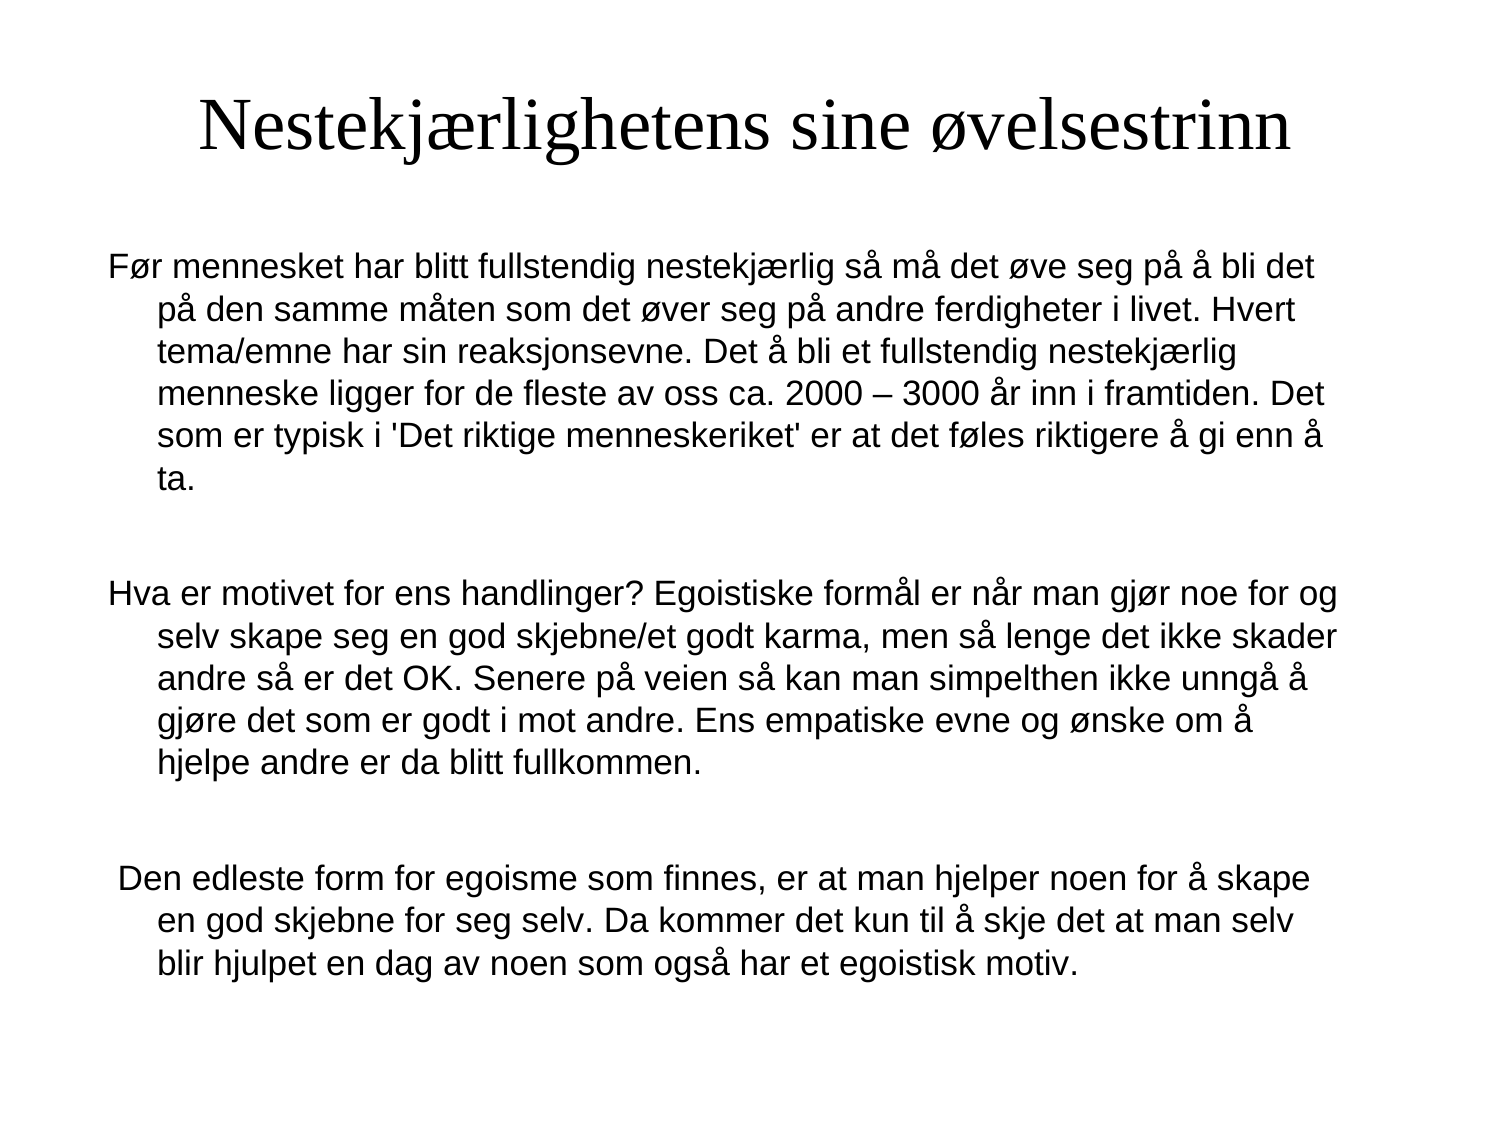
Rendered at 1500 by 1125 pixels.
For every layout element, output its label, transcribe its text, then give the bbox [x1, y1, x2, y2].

title Nestekjærlighetens sine øvelsestrinn [109, 27, 1382, 213]
list Før mennesket har blitt fullstendig nestekjærlig så må det øve seg på å bli det på den samme måten som det øver seg på andre ferdigheter i livet. Hvert tema/emne har sin reaksjonsevne. Det å bli et fullstendig nestekjærlig menneske ligger for de fleste av oss ca. 2000 – 3000 år inn i framtiden. Det som er typisk i 'Det riktige menneskeriket' er at det føles riktigere å gi enn å ta. Hva er motivet for ens handlinger? Egoistiske formål er når man gjør noe for og selv skape seg en god skjebne/et godt karma, men så lenge det ikke skader andre så er det OK. Senere på veien så kan man simpelthen ikke unngå å gjøre det som er godt i mot andre. Ens empatiske evne og ønske om å hjelpe andre er da blitt fullkommen. Den edleste form for egoisme som finnes, er at man hjelper noen for å skape en god skjebne for seg selv. Da kommer det kun til å skje det at man selv blir hjulpet en dag av noen som også har et egoistisk motiv. [89, 236, 1362, 993]
